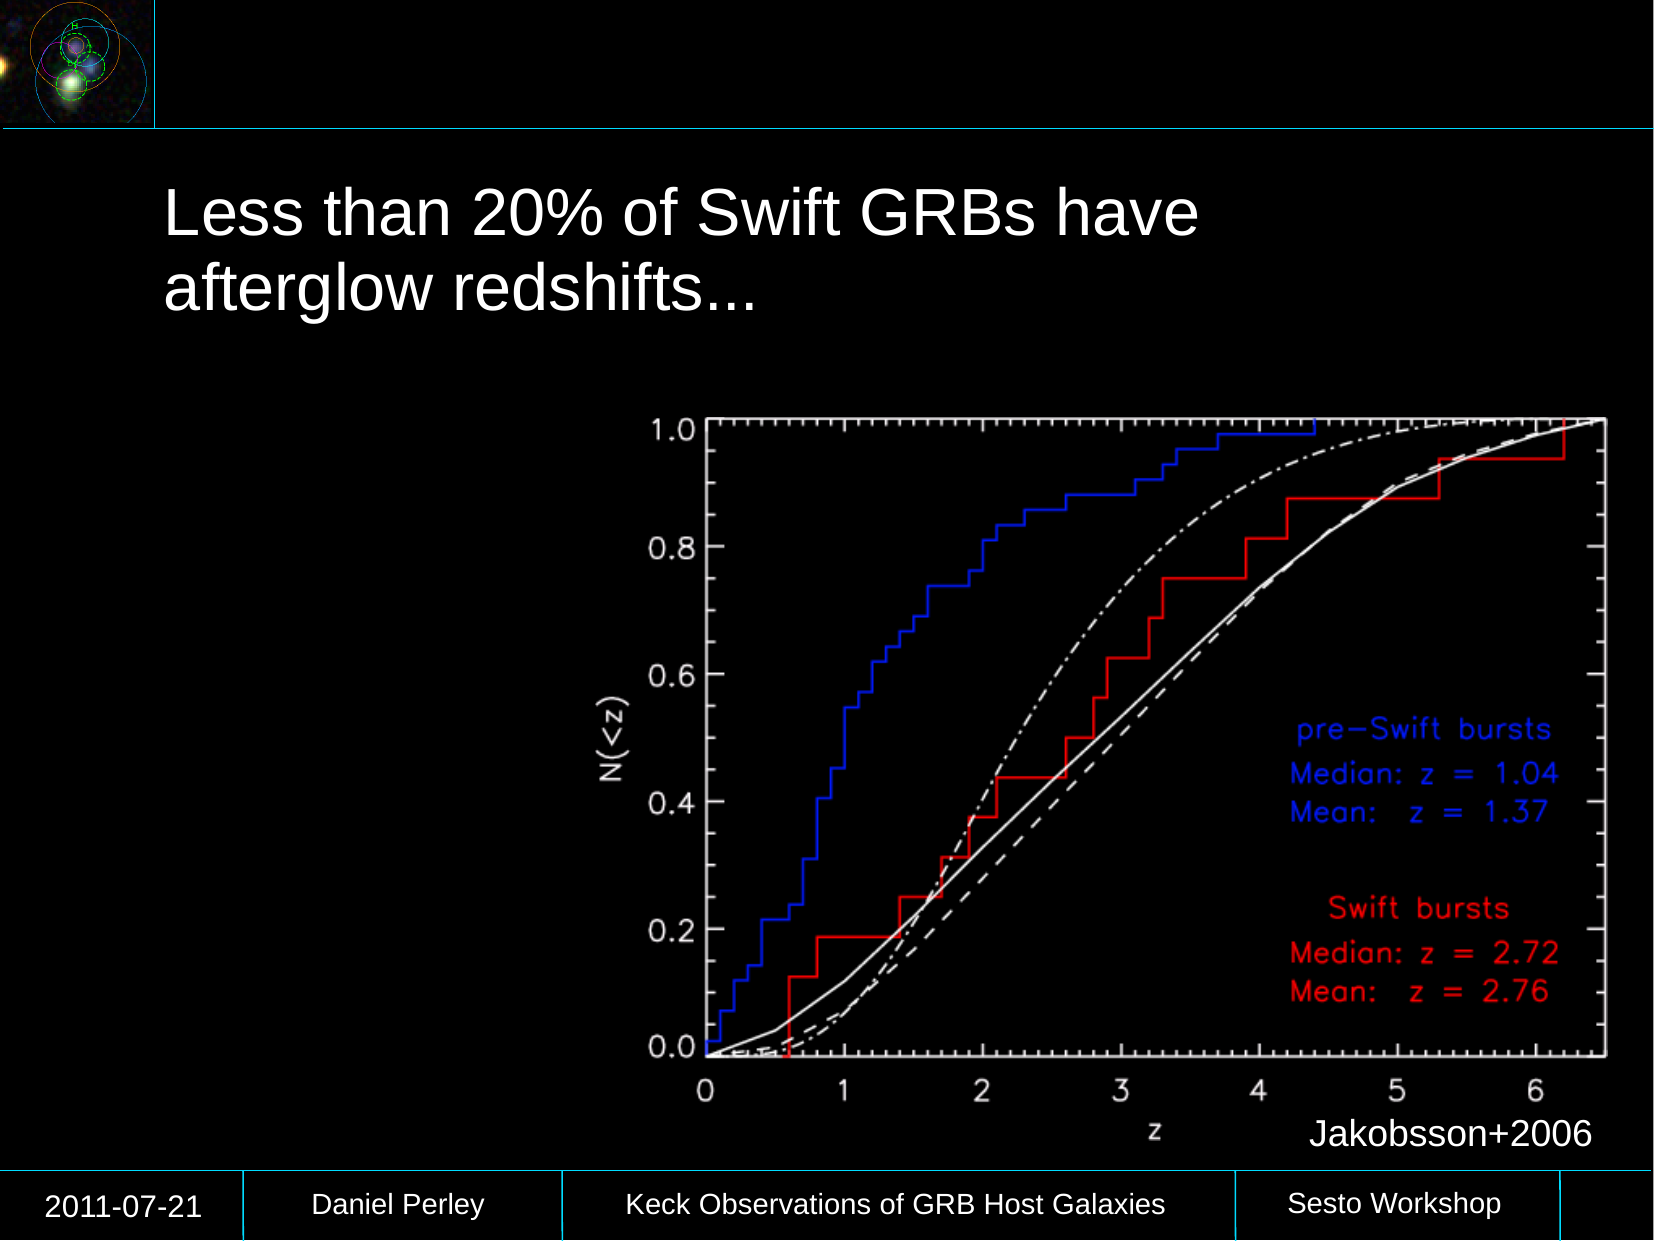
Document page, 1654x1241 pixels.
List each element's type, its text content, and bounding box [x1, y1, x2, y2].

picture [0, 0, 151, 123]
text_box Jakobsson+2006 [1294, 1105, 1621, 1163]
picture [595, 417, 1608, 1141]
text_box Less than 20% of Swift GRBs have afterglow redshifts... [149, 167, 1462, 333]
